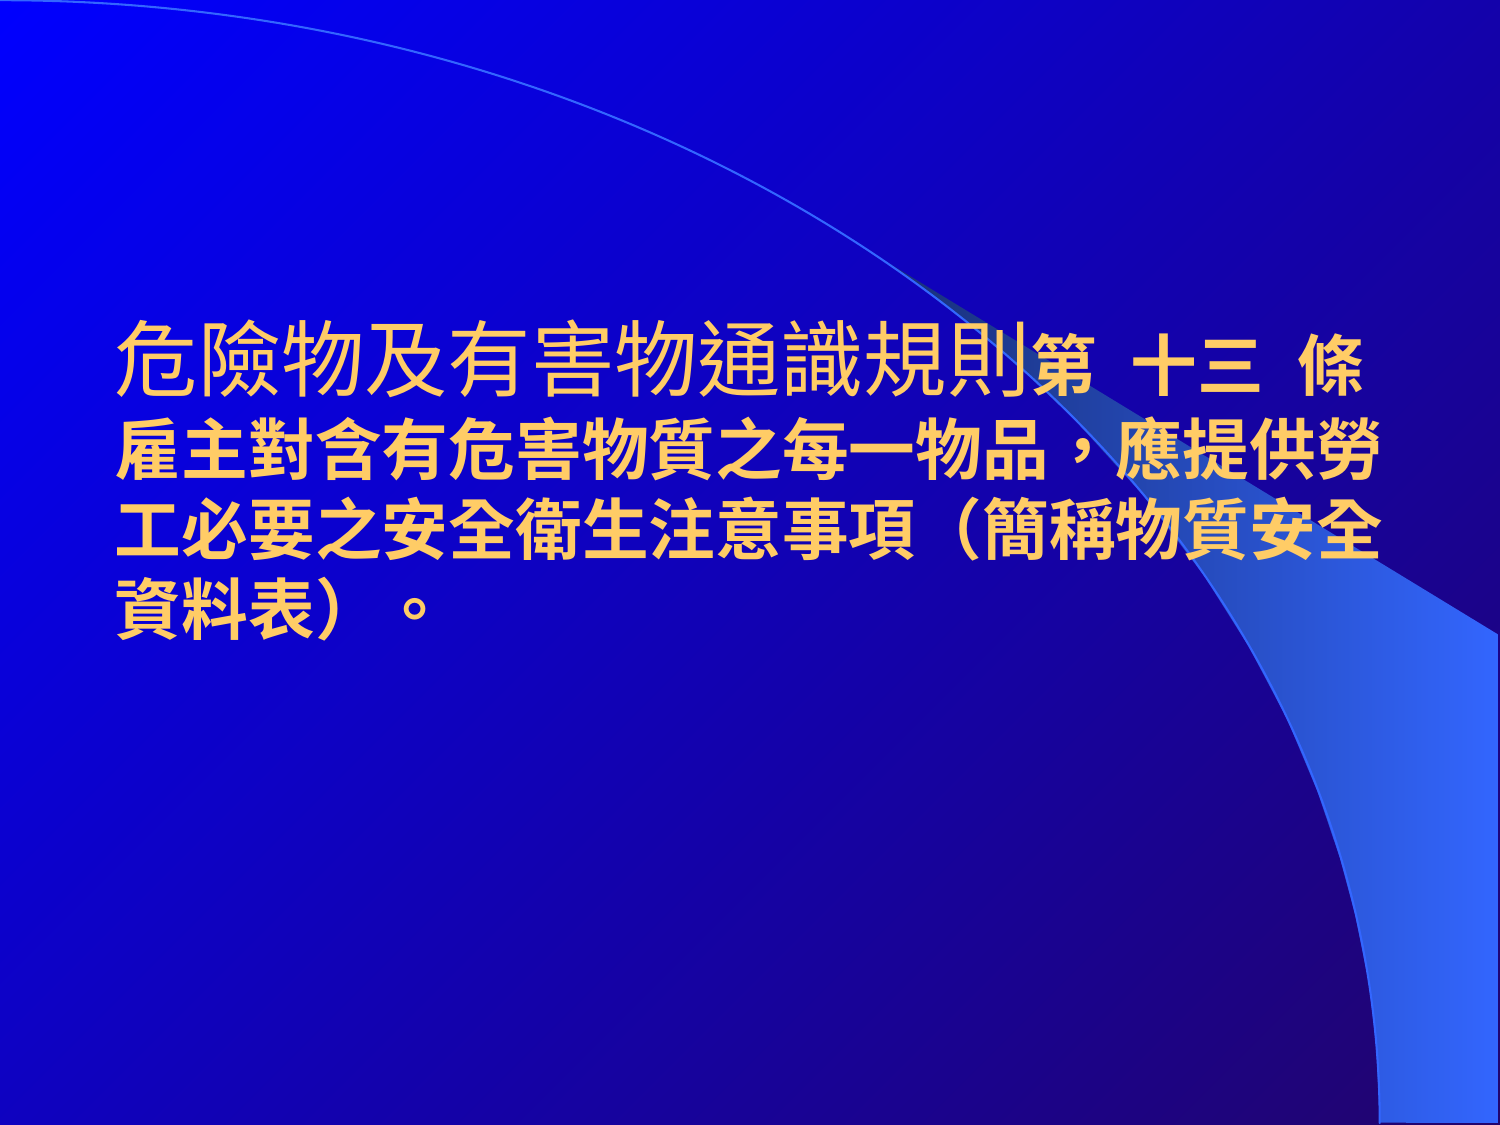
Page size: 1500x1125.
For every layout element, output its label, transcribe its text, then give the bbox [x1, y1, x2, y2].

text_box 危險物及有害物通識規則第 十三 條雇主對含有危害物質之每一物品，應提供勞工必要之安全衛生注意事項（簡稱物質安全資料表）。 [100, 300, 1400, 750]
